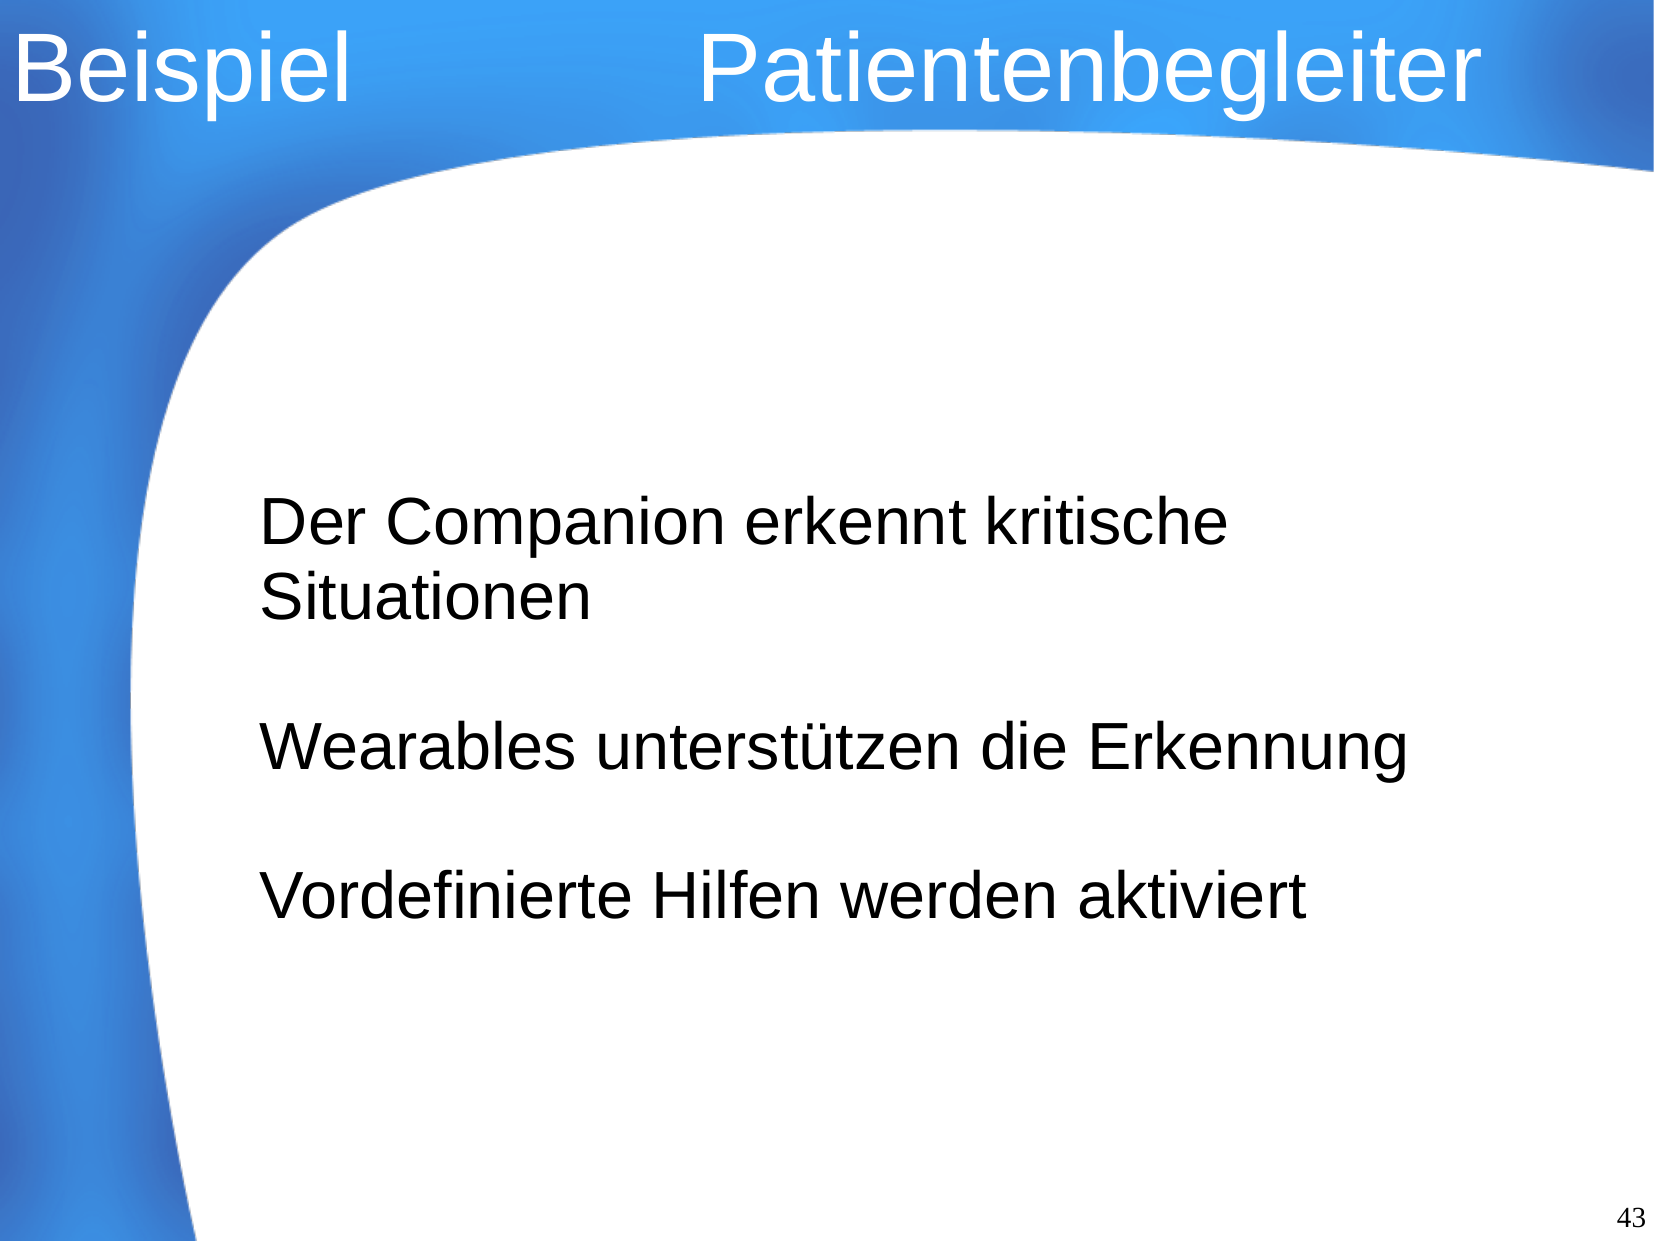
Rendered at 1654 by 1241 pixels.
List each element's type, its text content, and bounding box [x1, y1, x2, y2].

subtitle Der Companion erkennt kritische Situationen Wearables unterstützen die Erkennung Vordefinierte Hilfen werden aktiviert [259, 248, 1560, 1170]
picture [0, 0, 1654, 1241]
title Beispiel [11, 13, 697, 123]
title Patientenbegleiter [697, 13, 1619, 123]
